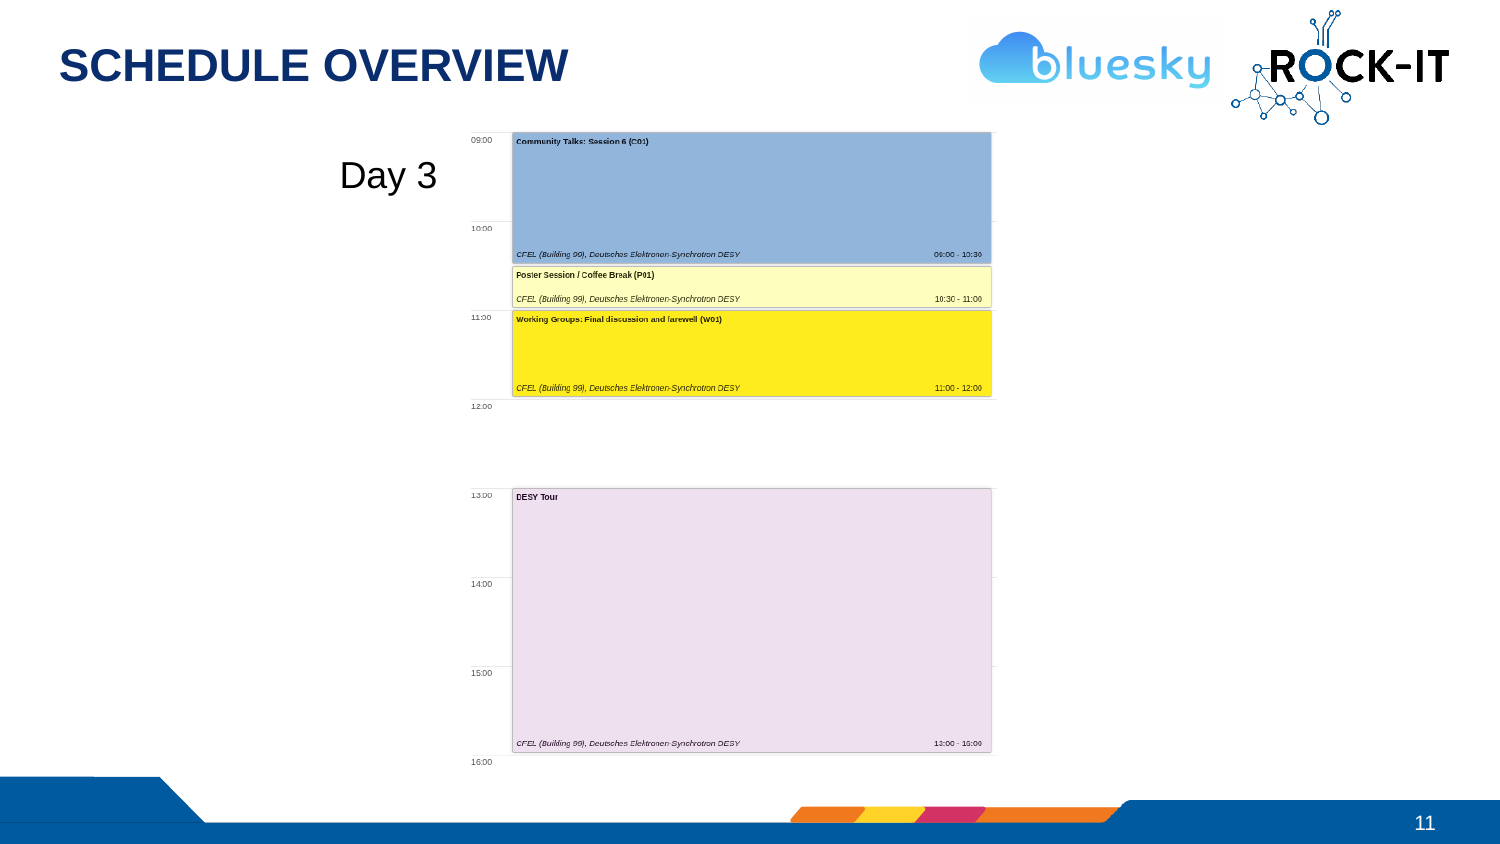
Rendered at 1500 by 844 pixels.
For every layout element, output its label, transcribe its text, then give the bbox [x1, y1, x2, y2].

picture [0, 800, 1500, 844]
text_box Day 3 [324, 147, 453, 205]
title Schedule Overview [59, 36, 945, 97]
picture [966, 19, 1223, 101]
picture [458, 131, 1004, 768]
picture [1231, 10, 1449, 125]
